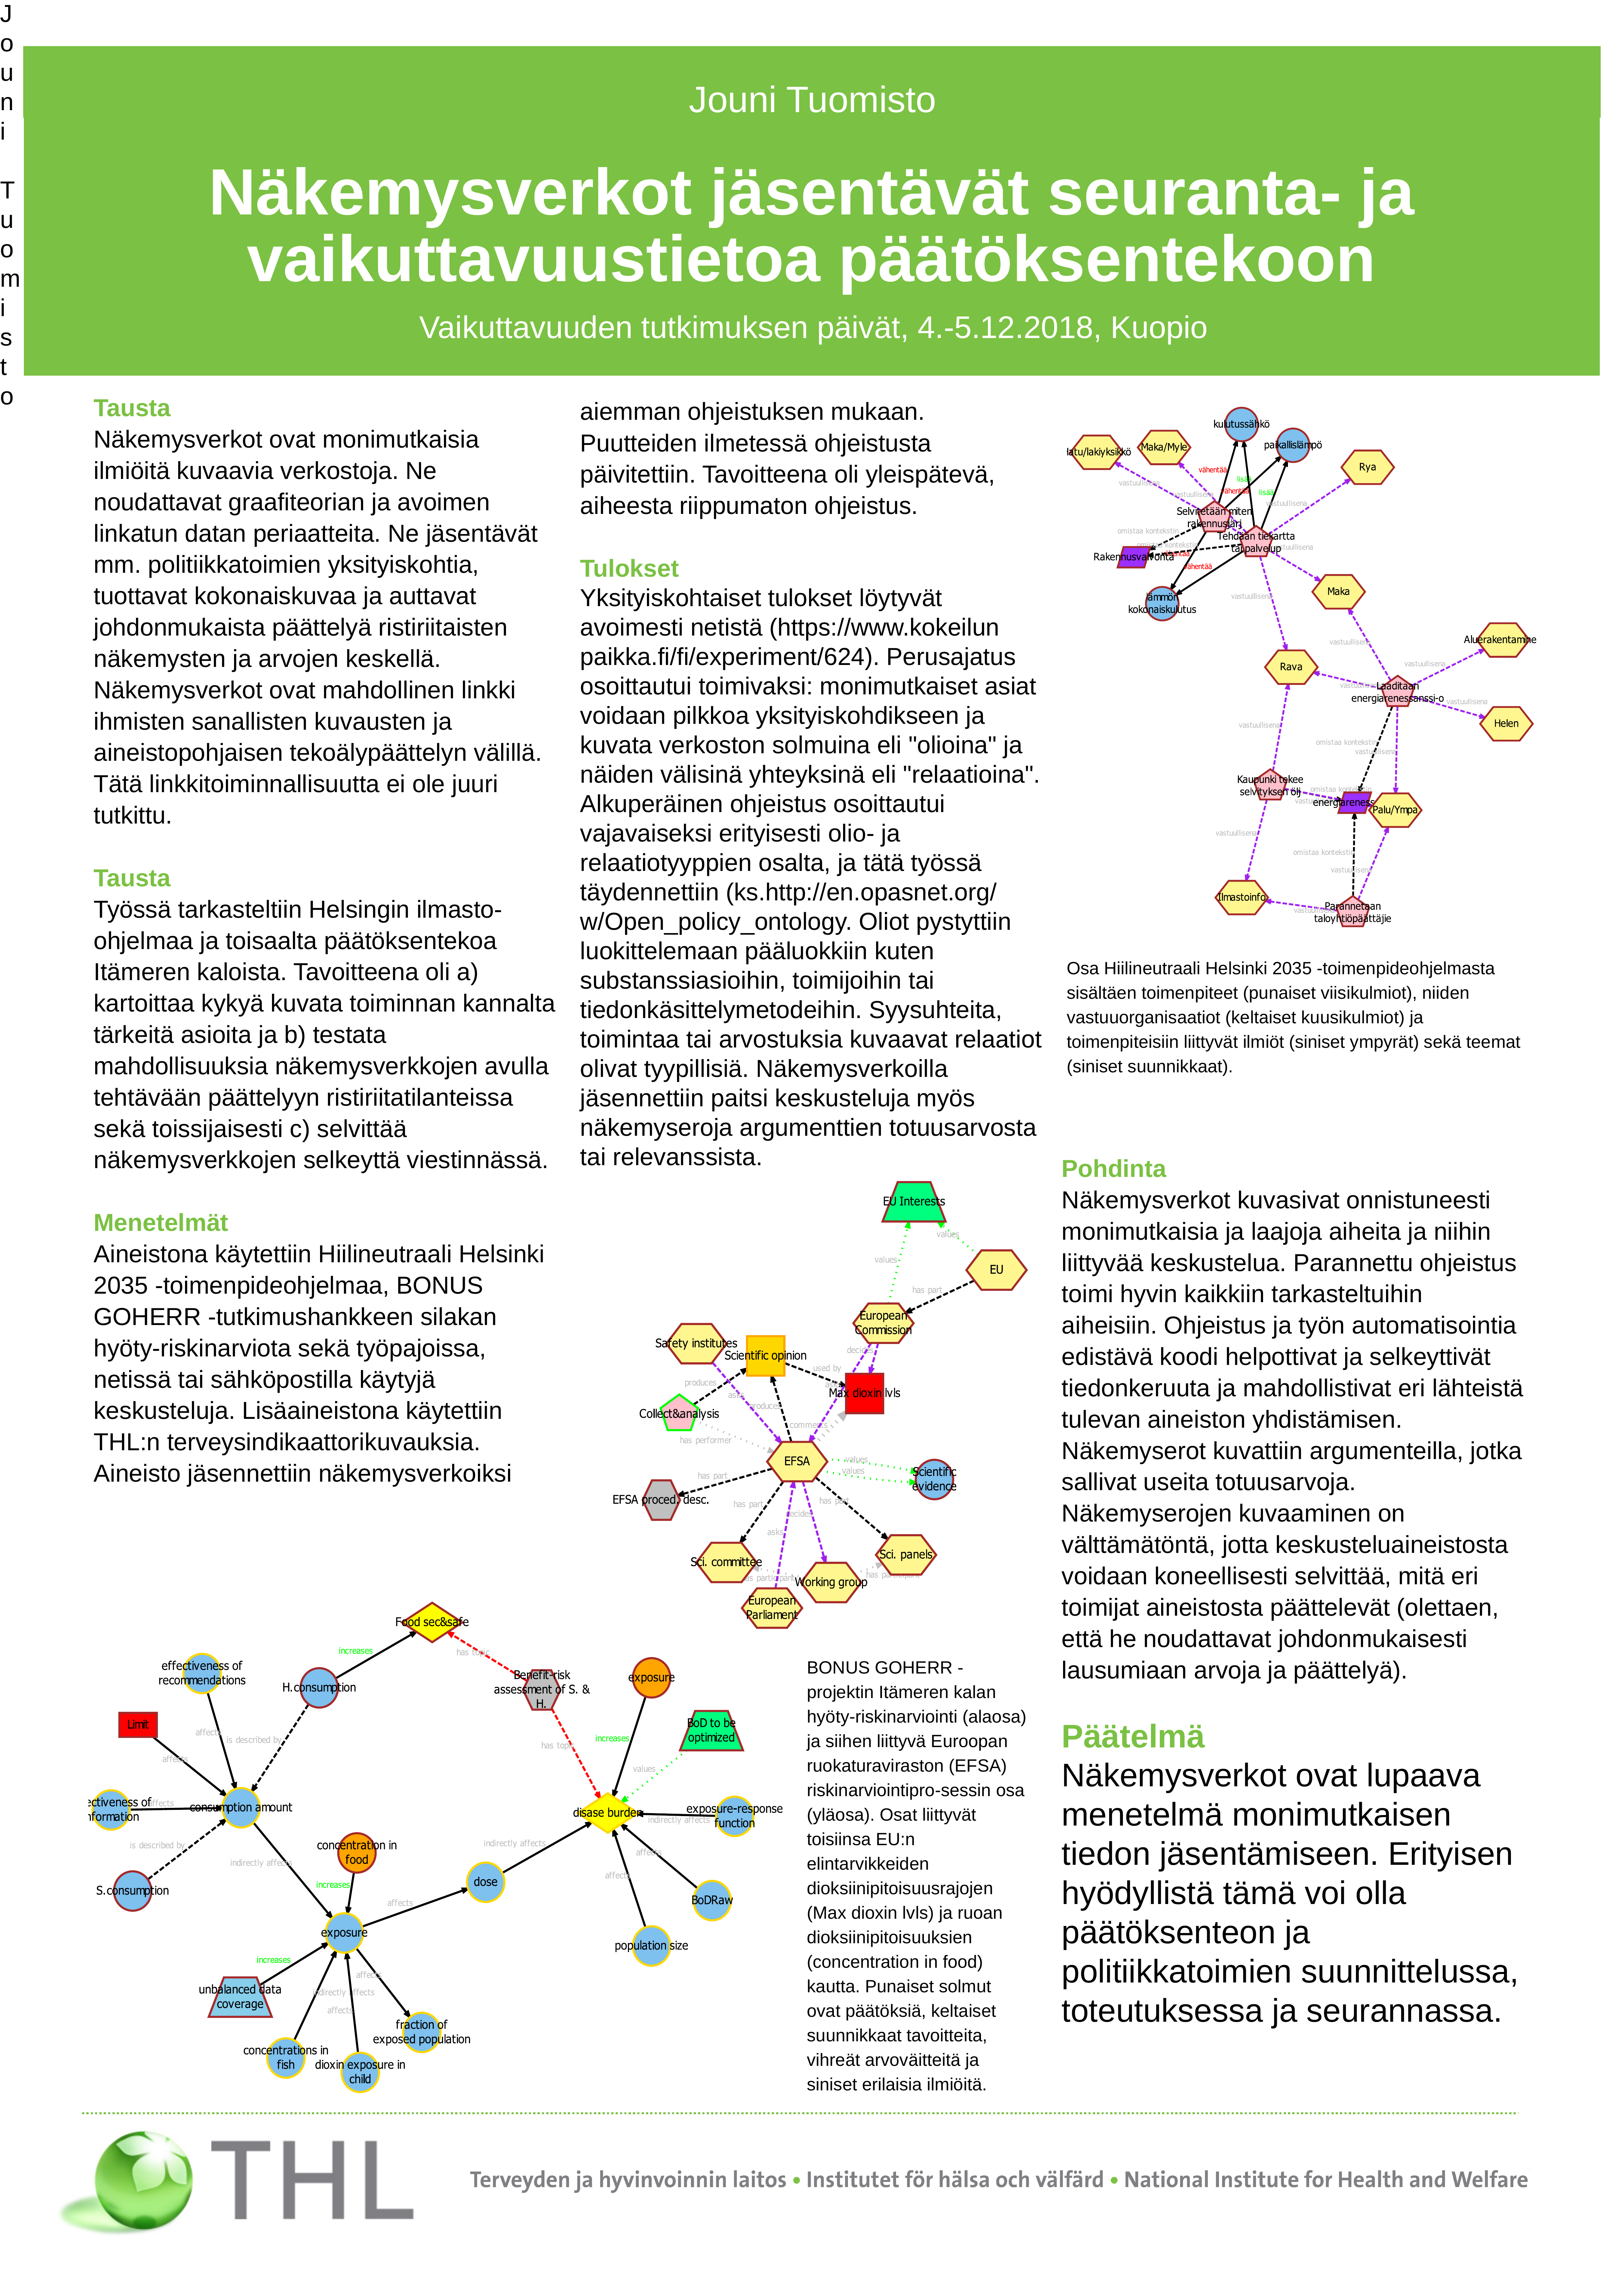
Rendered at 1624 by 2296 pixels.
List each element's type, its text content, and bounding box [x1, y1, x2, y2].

picture [1525, 2167, 1530, 2195]
picture [1067, 403, 1536, 934]
text_box Vaikuttavuuden tutkimuksen päivät, 4.-5.12.2018, Kuopio [70, 306, 1557, 347]
text_box BONUS GOHERR -projektin Itämeren kalan hyöty-riskinarviointi (alaosa) ja siihen liittyvä Euroopan ruokaturaviraston (EFSA) riskinarviointipro-sessin osa (yläosa). Osat liittyvät toisiinsa EU:n elintarvikkeiden dioksiinipitoisuusrajojen (Max dioxin lvls) ja ruoan dioksiinipitoisuuksien (concentration in food) kautta. Punaiset solmut ovat päätöksiä, keltaiset suunnikkaat tavoitteita, vihreät arvoväitteitä ja siniset erilaisia ilmiöitä. [807, 1653, 1027, 2058]
picture [23, 1178, 1031, 2269]
text_box Osa Hiilineutraali Helsinki 2035 -toimenpideohjelmasta sisältäen toimenpiteet (punaiset viisikulmiot), niiden vastuuorganisaatiot (keltaiset kuusikulmiot) ja toimenpiteisiin liittyvät ilmiöt (siniset ympyrät) sekä teemat (siniset suunnikkaat). [1067, 953, 1530, 1085]
picture [468, 2167, 1061, 2195]
title Näkemysverkot jäsentävät seuranta- ja vaikuttavuustietoa päätöksentekoon [24, 113, 1600, 376]
text_box Jouni Tuomisto [69, 81, 1556, 122]
text_box Tausta Näkemysverkot ovat monimutkaisia ilmiöitä kuvaavia verkostoja. Ne noudattavat graafiteorian ja avoimen linkatun datan periaatteita. Ne jäsentävät mm. politiikkatoimien yksityiskohtia, tuottavat kokonaiskuvaa ja auttavat johdonmukaista päättelyä ristiriitaisten näkemysten ja arvojen keskellä. Näkemysverkot ovat mahdollinen linkki ihmisten sanallisten kuvausten ja aineistopohjaisen tekoälypäättelyn välillä. Tätä linkkitoiminnallisuutta ei ole juuri tutkittu. Tausta Työssä tarkasteltiin Helsingin ilmasto-ohjelmaa ja toisaalta päätöksentekoa Itämeren kaloista. Tavoitteena oli a) kartoittaa kykyä kuvata toiminnan kannalta tärkeitä asioita ja b) testata mahdollisuuksia näkemysverkkojen avulla tehtävään päättelyyn ristiriitatilanteissa sekä toissijaisesti c) selvittää näkemysverkkojen selkeyttä viestinnässä. Menetelmät Aineistona käytettiin Hiilineutraali Helsinki 2035 -toimenpideohjelmaa, BONUS GOHERR -tutkimushankkeen silakan hyöty-riskinarviota sekä työpajoissa, netissä tai sähköpostilla käytyjä keskusteluja. Lisäaineistona käytettiin THL:n terveysindikaattorikuvauksia. Aineisto jäsennettiin näkemysverkoiksi [93, 390, 557, 1553]
text_box Pohdinta Näkemysverkot kuvasivat onnistuneesti monimutkaisia ja laajoja aiheita ja niihin liittyvää keskustelua. Parannettu ohjeistus toimi hyvin kaikkiin tarkasteltuihin aiheisiin. Ohjeistus ja työn automatisointia edistävä koodi helpottivat ja selkeyttivät tiedonkeruuta ja mahdollistivat eri lähteistä tulevan aineiston yhdistämisen. Näkemyserot kuvattiin argumenteilla, jotka sallivat useita totuusarvoja. Näkemyserojen kuvaaminen on välttämätöntä, jotta keskusteluaineistosta voidaan koneellisesti selvittää, mitä eri toimijat aineistosta päättelevät (olettaen, että he noudattavat johdonmukaisesti lausumiaan arvoja ja päättelyä). Päätelmä Näkemysverkot ovat lupaava menetelmä monimutkaisen tiedon jäsentämiseen. Erityisen hyödyllistä tämä voi olla päätöksenteon ja politiikkatoimien suunnittelussa, toteutuksessa ja seurannassa. [1061, 1150, 1525, 2271]
text_box aiemman ohjeistuksen mukaan. Puutteiden ilmetessä ohjeistusta päivitettiin. Tavoitteena oli yleispätevä, aiheesta riippumaton ohjeistus. Tulokset Yksityiskohtaiset tulokset löytyvät avoimesti netistä (https://www.kokeilun paikka.fi/fi/experiment/624). Perusajatus osoittautui toimivaksi: monimutkaiset asiat voidaan pilkkoa yksityiskohdikseen ja kuvata verkoston solmuina eli "olioina" ja näiden välisinä yhteyksinä eli "relaatioina". Alkuperäinen ohjeistus osoittautui vajavaiseksi erityisesti olio- ja relaatiotyyppien osalta, ja tätä työssä täydennettiin (ks.http://en.opasnet.org/ w/Open_policy_ontology. Oliot pystyttiin luokittelemaan pääluokkiin kuten substanssiasioihin, toimijoihin tai tiedonkäsittelymetodeihin. Syysuhteita, toimintaa tai arvostuksia kuvaavat relaatiot olivat tyypillisiä. Näkemysverkoilla jäsennettiin paitsi keskusteluja myös näkemyseroja argumenttien totuusarvosta tai relevanssista. [580, 394, 1044, 1630]
